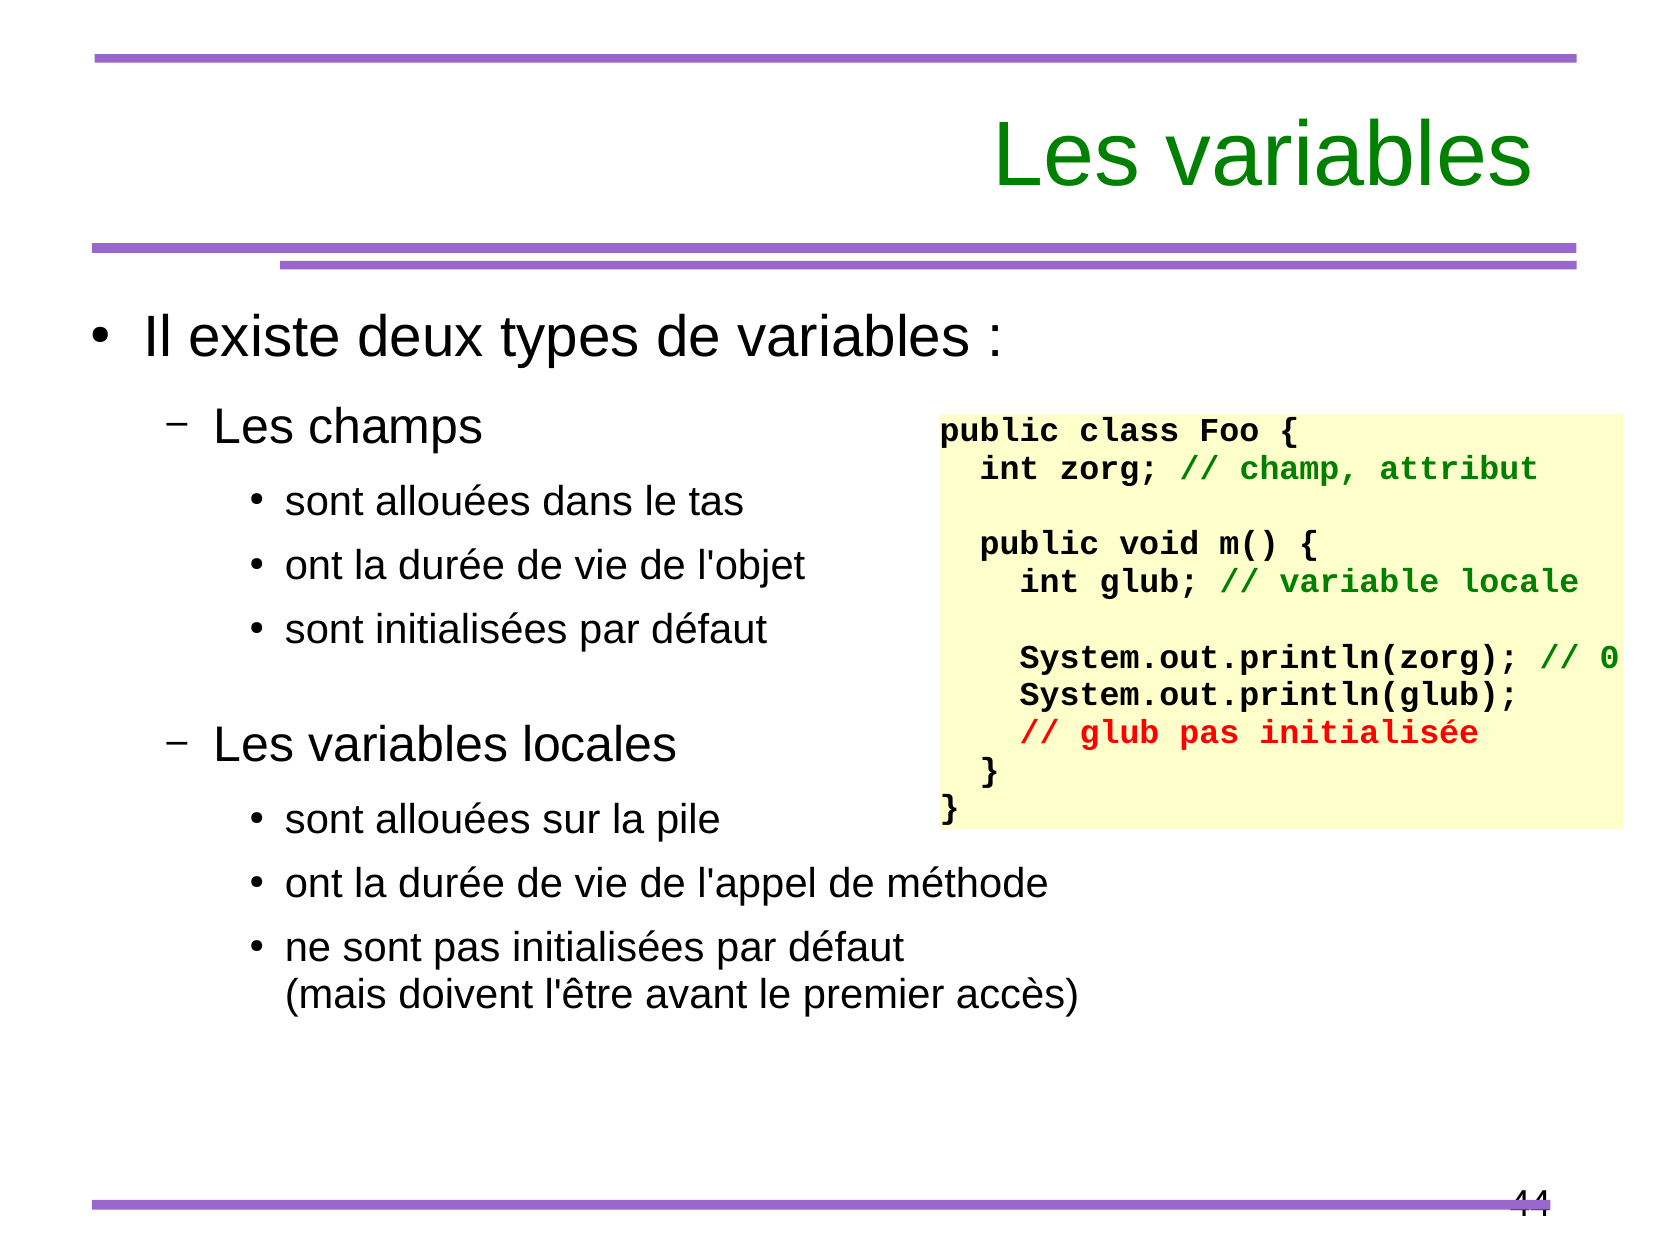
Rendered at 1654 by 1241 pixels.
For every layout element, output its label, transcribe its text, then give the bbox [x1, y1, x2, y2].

title Les variables [121, 49, 1534, 257]
text_box public class Foo { int zorg; // champ, attribut public void m() { int glub; // variable locale System.out.println(zorg); // 0 System.out.println(glub); // glub pas initialisée } } [939, 413, 1624, 830]
list Il existe deux types de variables : Les champs sont allouées dans le tas ont la durée de vie de l'objet sont initialisées par défaut Les variables locales sont allouées sur la pile ont la durée de vie de l'appel de méthode ne sont pas initialisées par défaut (mais doivent l'être avant le premier accès) [72, 303, 1585, 1156]
